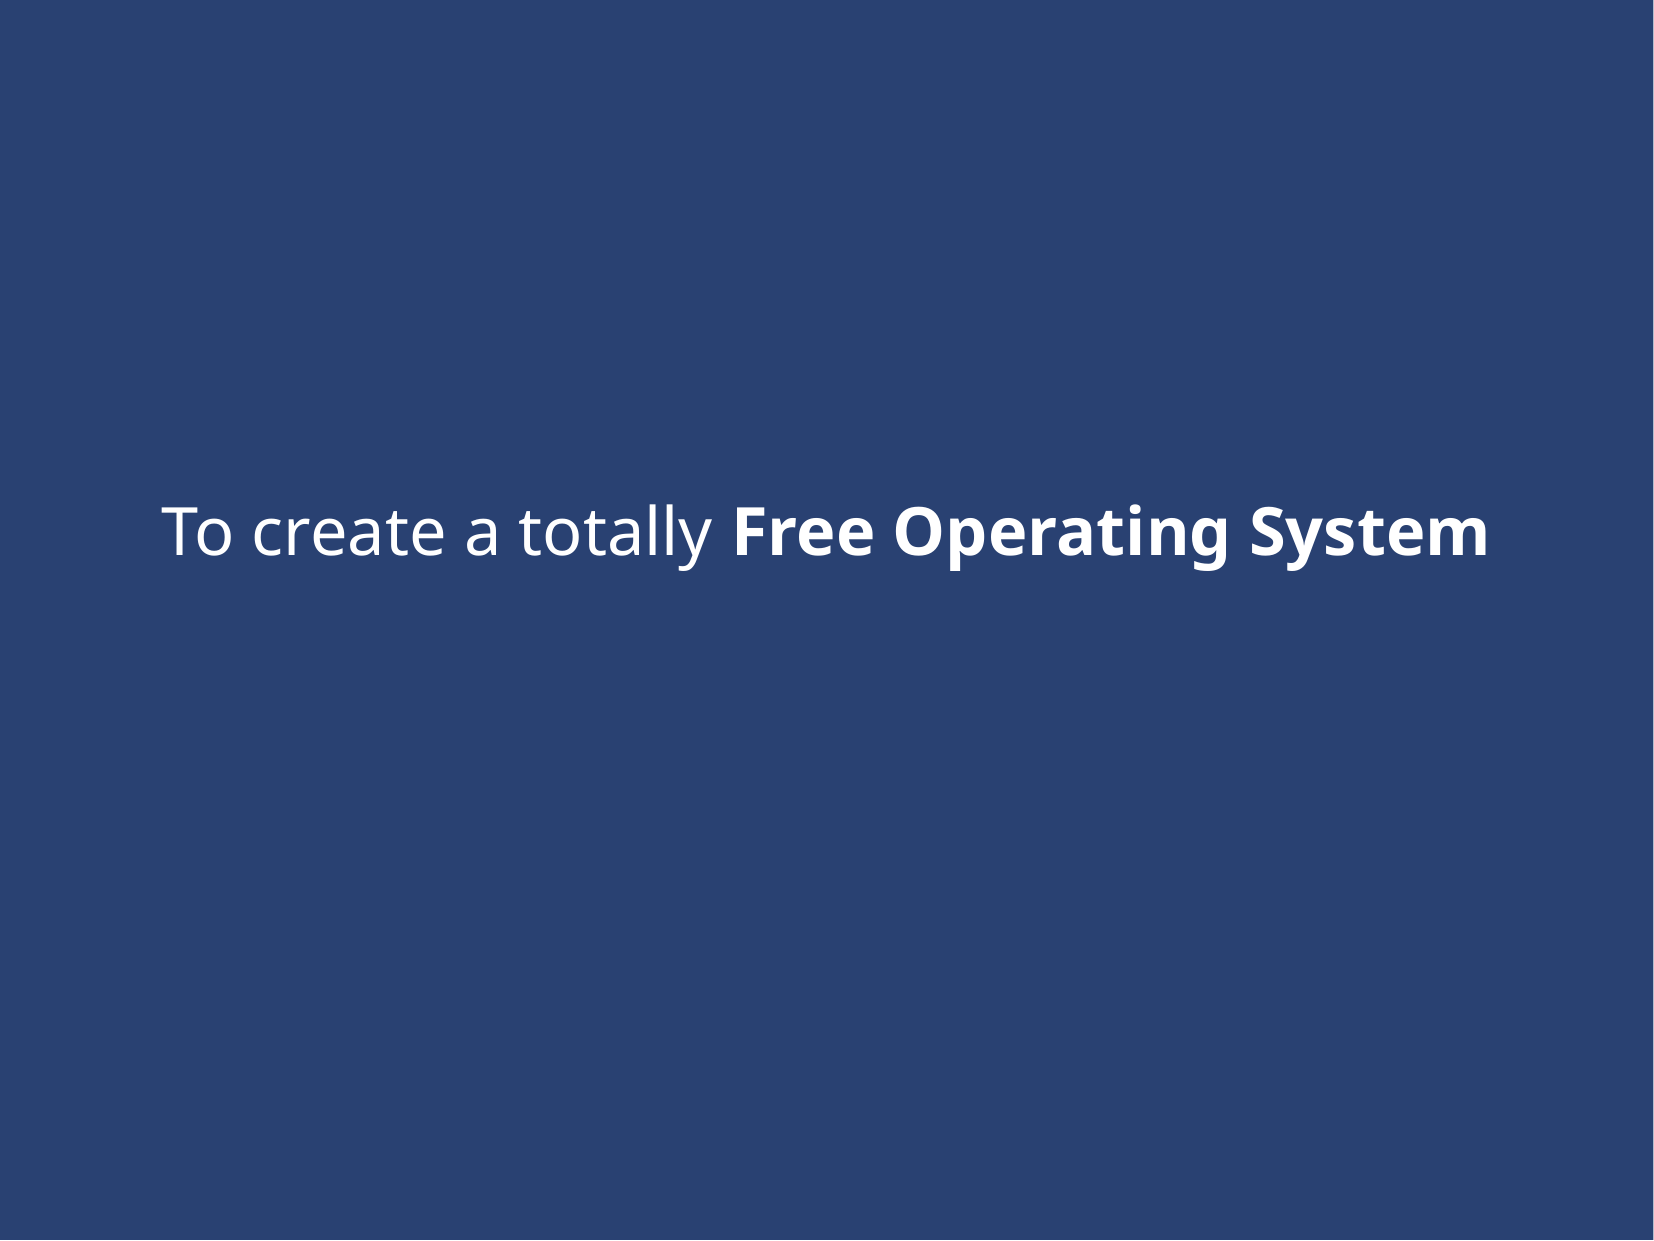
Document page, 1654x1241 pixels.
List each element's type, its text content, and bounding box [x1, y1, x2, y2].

subtitle To create a totally Free Operating System [82, 49, 1571, 1109]
